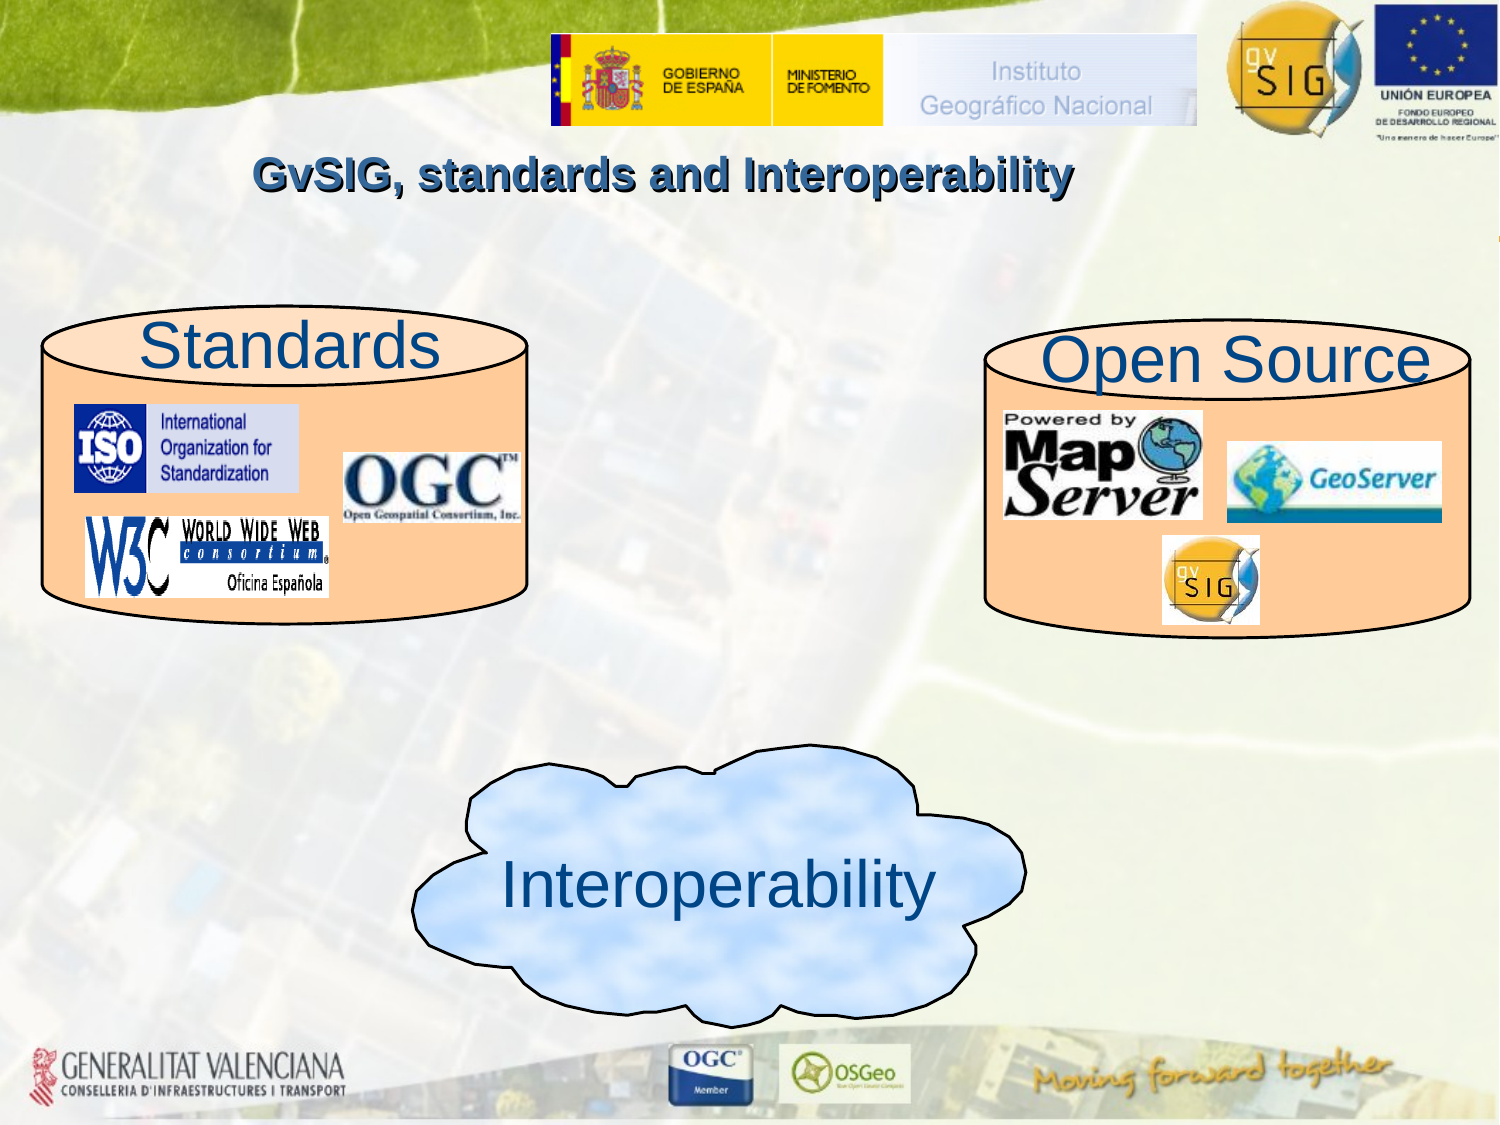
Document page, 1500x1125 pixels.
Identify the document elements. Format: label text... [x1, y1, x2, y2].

picture [0, 0, 1499, 1125]
text_box GvSIG, standards and Interoperability [236, 142, 1500, 210]
text_box Standards [138, 310, 444, 386]
text_box Interoperability [412, 745, 1026, 1028]
text_box [985, 363, 1470, 638]
text_box [42, 349, 527, 625]
text_box Open Source [1040, 324, 1435, 400]
